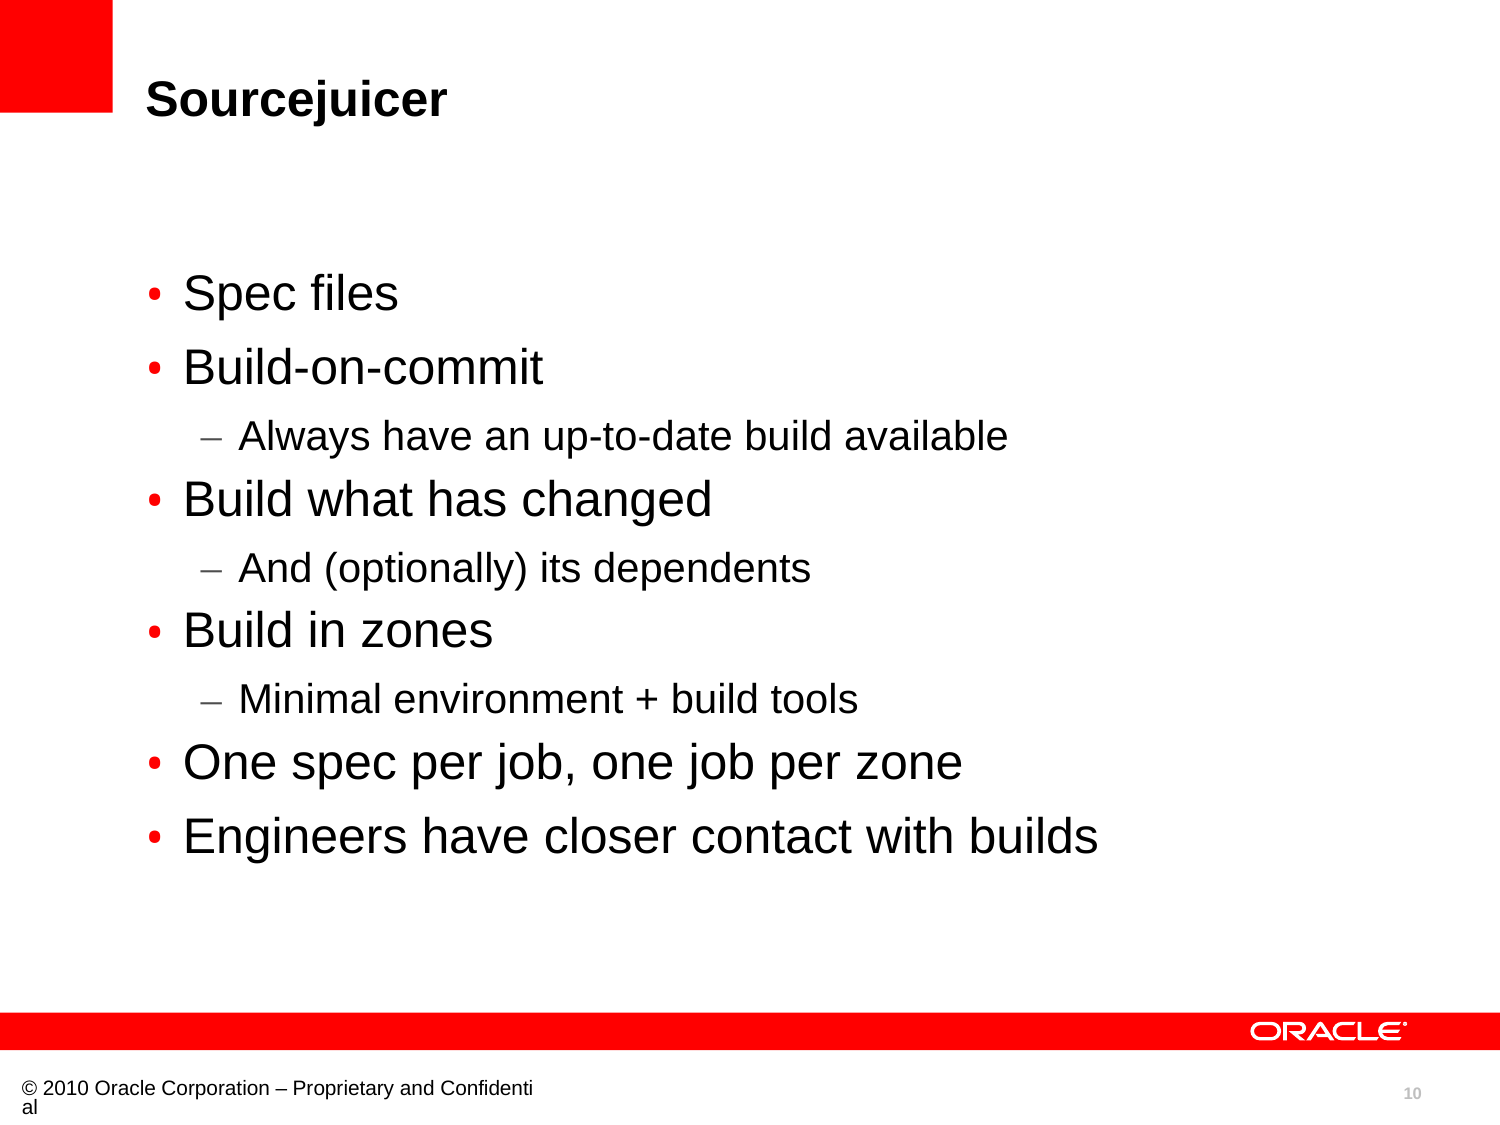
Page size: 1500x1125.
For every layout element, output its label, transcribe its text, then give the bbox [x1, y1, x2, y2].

title Sourcejuicer [145, 67, 1388, 220]
list Spec files Build-on-commit Always have an up-to-date build available Build what has changed And (optionally) its dependents Build in zones Minimal environment + build tools One spec per job, one job per zone Engineers have closer contact with builds [145, 265, 1423, 1009]
